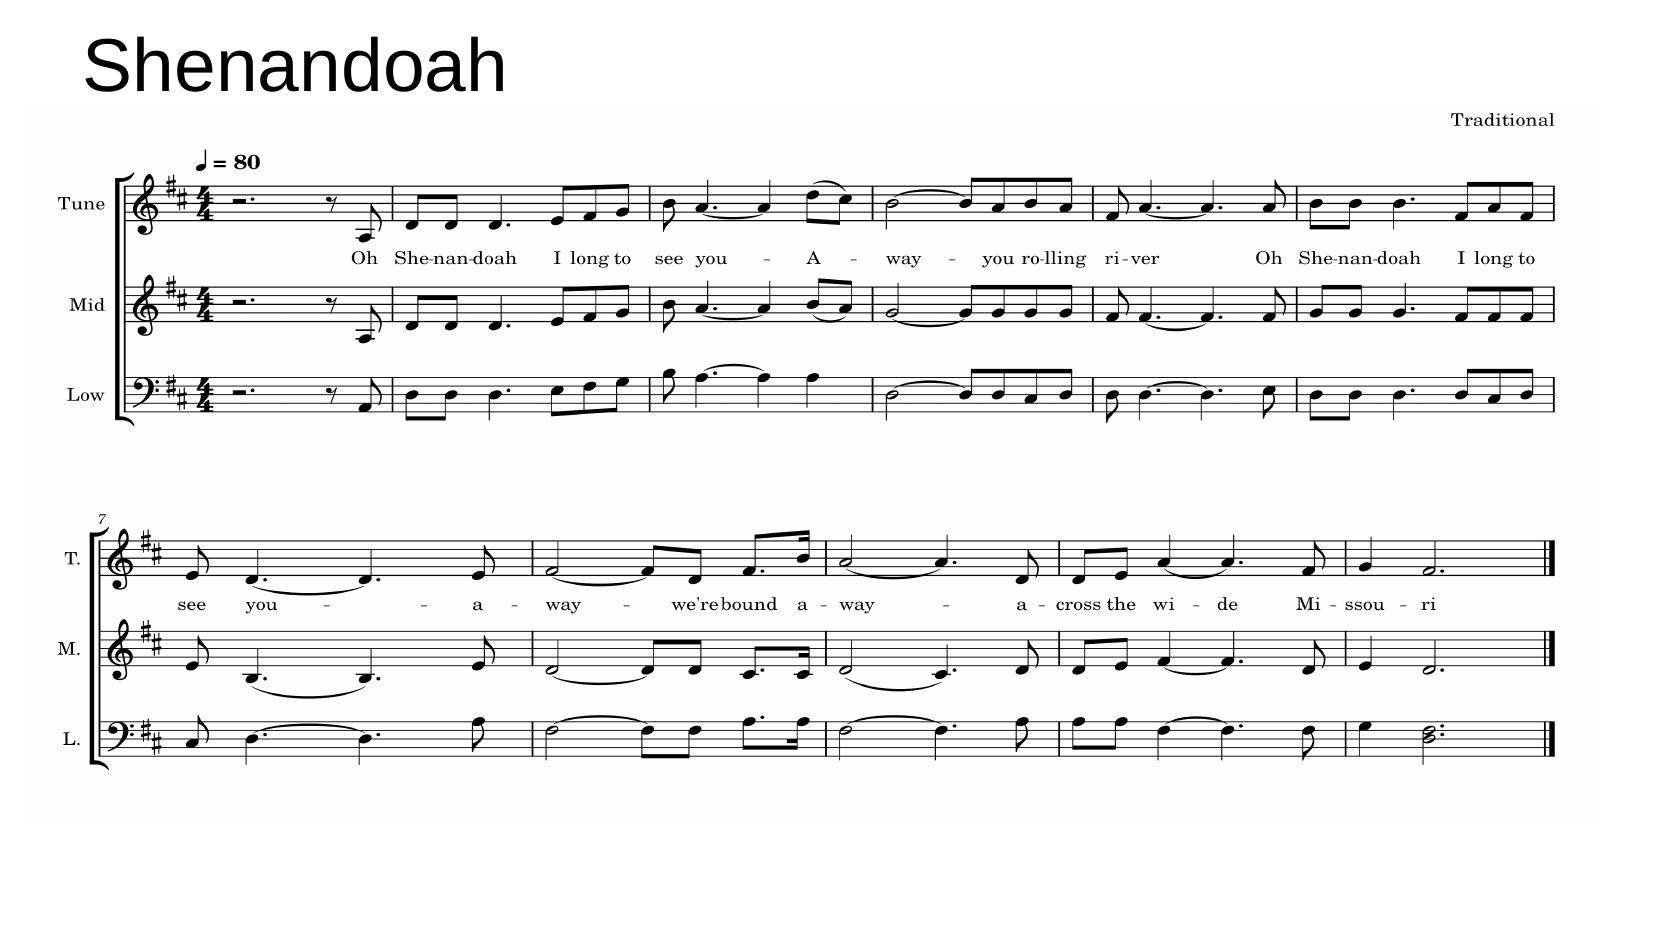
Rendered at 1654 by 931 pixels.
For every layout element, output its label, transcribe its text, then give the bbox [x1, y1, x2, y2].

title Shenandoah [82, 23, 1571, 101]
picture [29, 101, 1595, 827]
